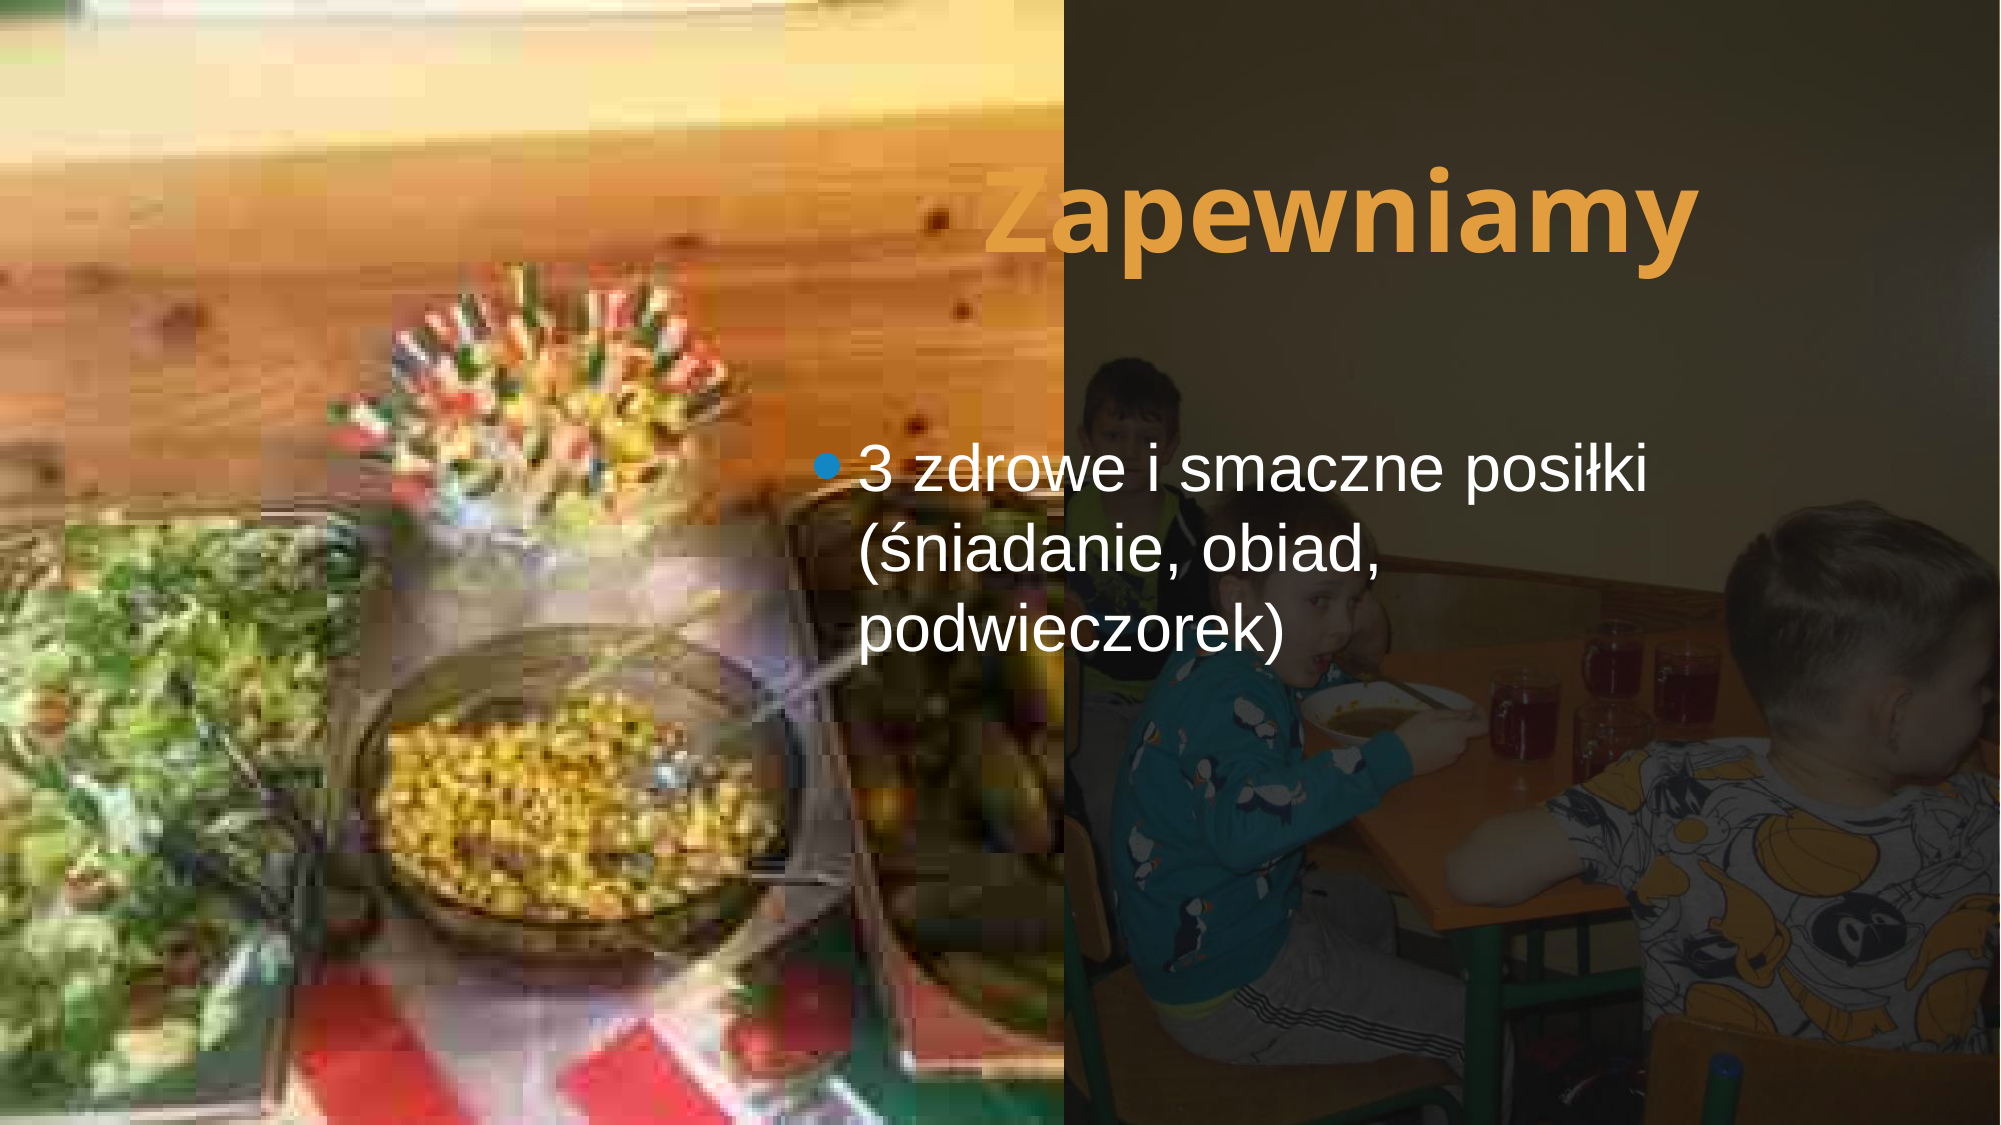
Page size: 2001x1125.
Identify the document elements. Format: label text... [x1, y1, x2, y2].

text_box [1064, 0, 2000, 1125]
title Zapewniamy [796, 91, 1887, 324]
picture [0, 0, 1064, 1125]
list 3 zdrowe i smaczne posiłki (śniadanie, obiad, podwieczorek) [795, 336, 1887, 950]
